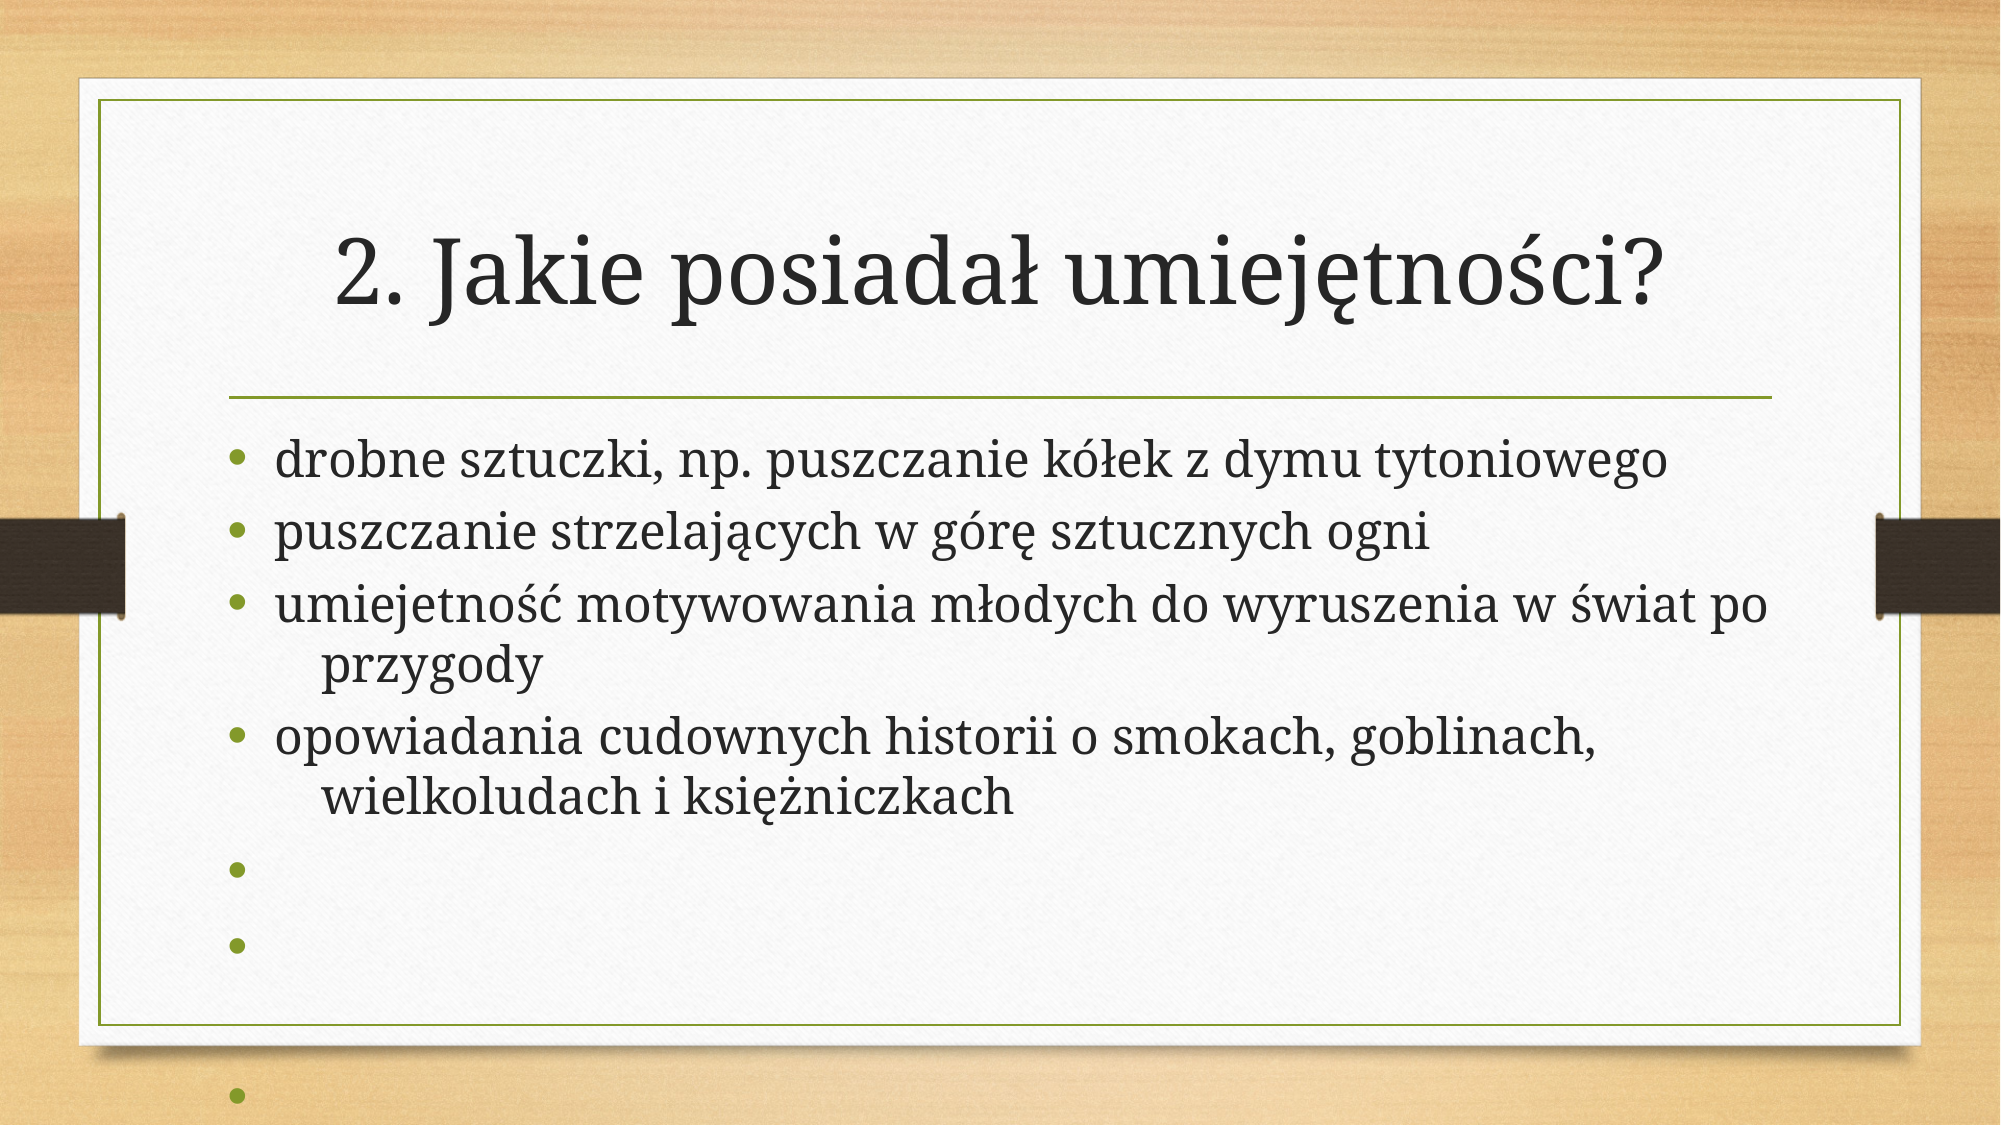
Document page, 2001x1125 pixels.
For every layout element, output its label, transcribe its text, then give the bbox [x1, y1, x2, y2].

title 2. Jakie posiadał umiejętności? [212, 161, 1788, 376]
list drobne sztuczki, np. puszczanie kółek z dymu tytoniowego puszczanie strzelających w górę sztucznych ogni umiejetność motywowania młodych do wyruszenia w świat po przygody opowiadania cudownych historii o smokach, goblinach, wielkoludach i księżniczkach [212, 419, 1788, 964]
